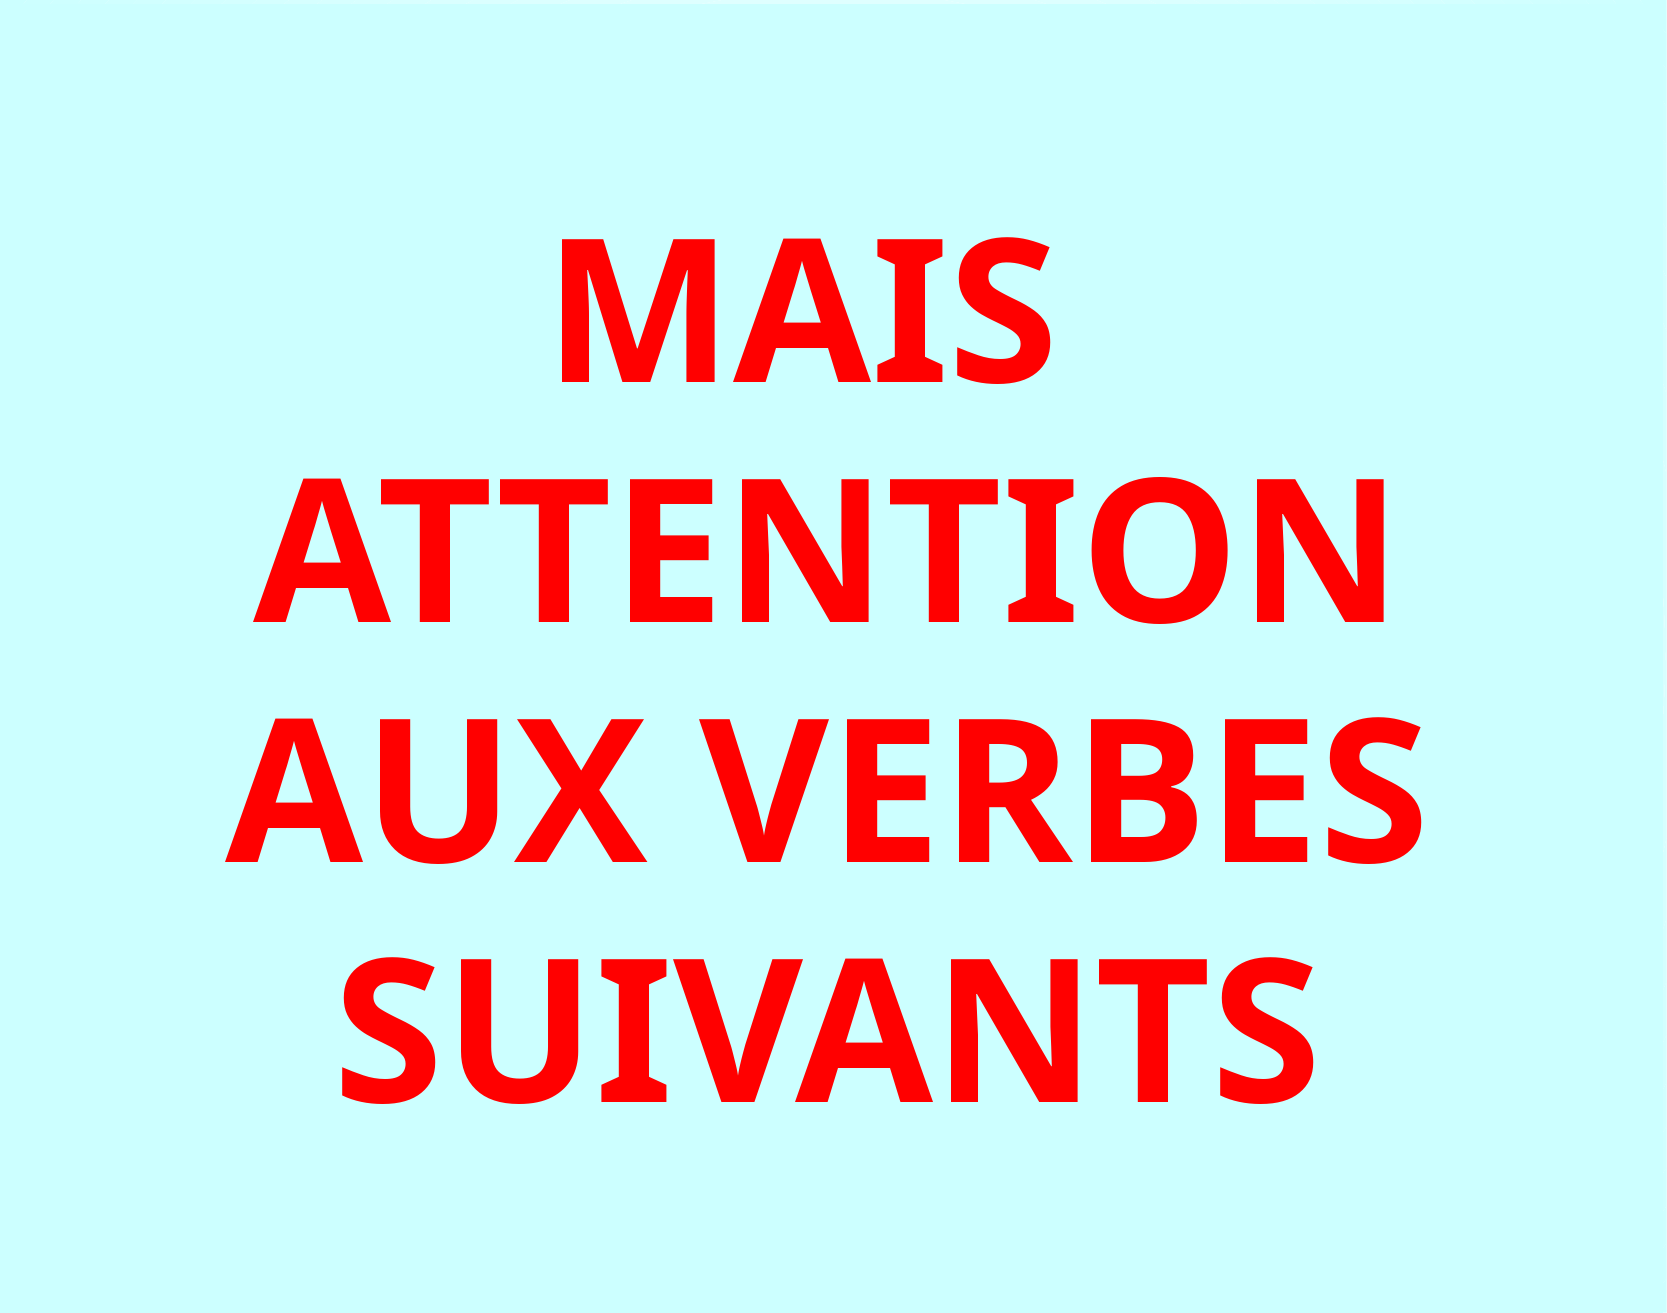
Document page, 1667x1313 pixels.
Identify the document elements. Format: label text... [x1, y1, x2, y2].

text_box MAIS ATTENTION AUX VERBES SUIVANTS [0, 5, 1661, 1313]
text_box Les verbes "objectifs" de la proposition principale  p.e: [1661, 6, 1667, 307]
text_box et d‘autres verbes "de la tête" [1661, 688, 1667, 823]
